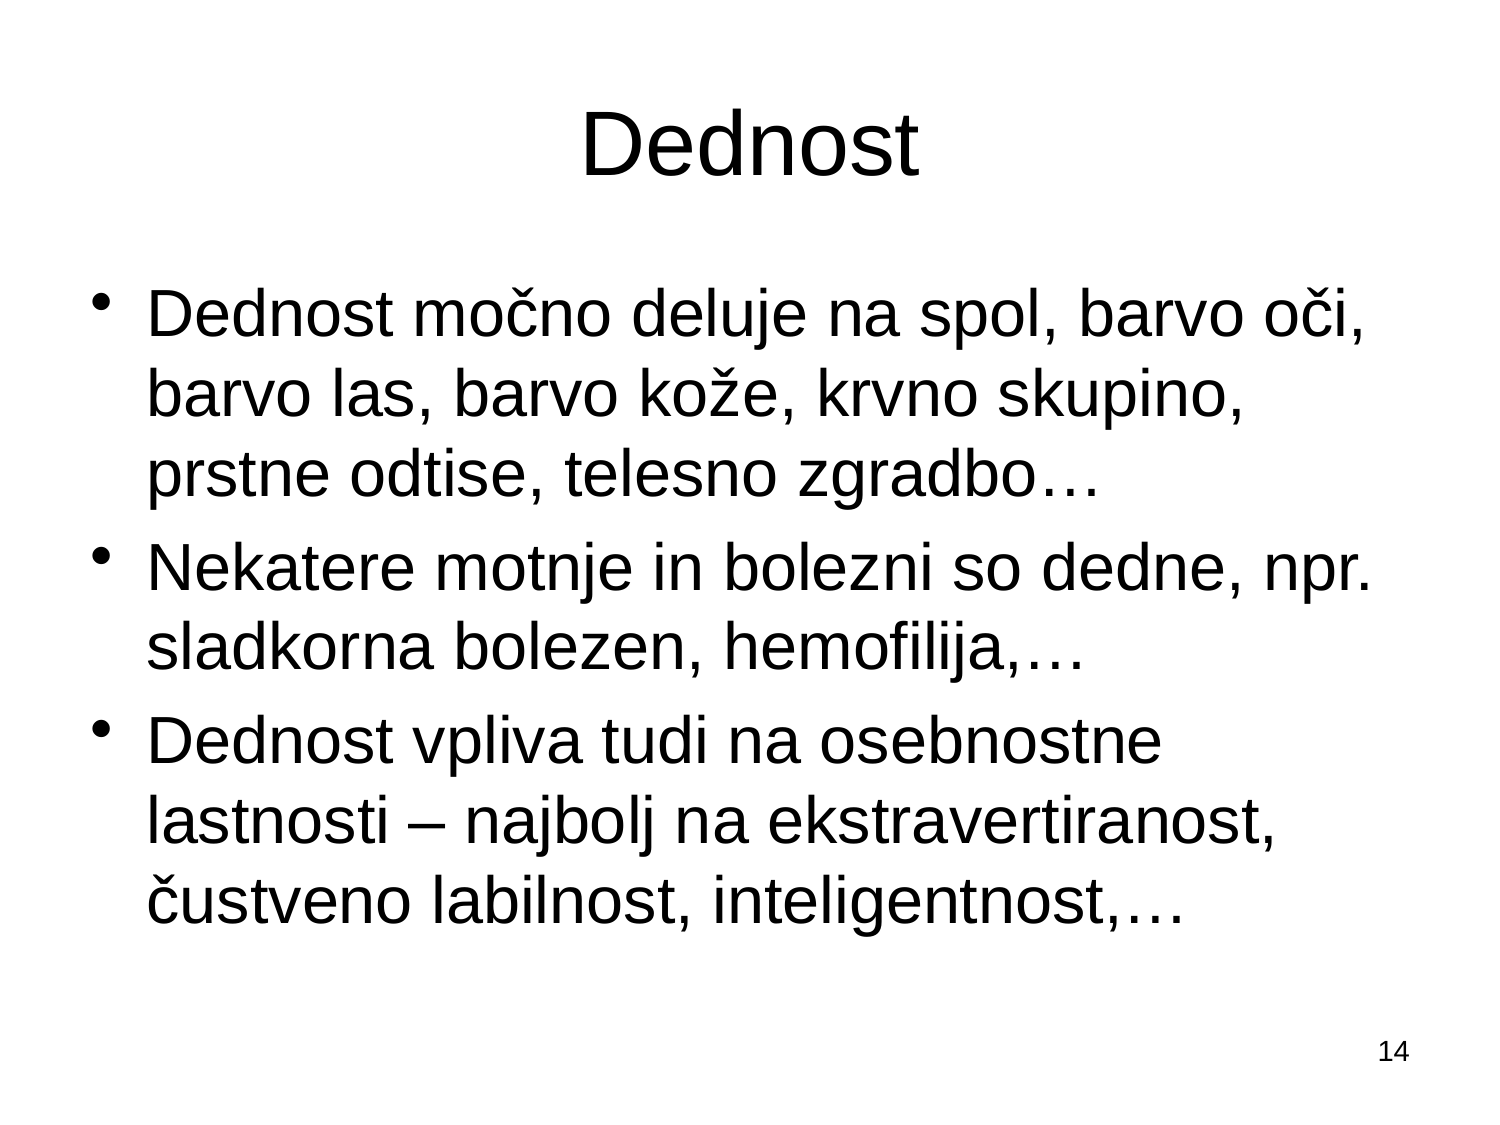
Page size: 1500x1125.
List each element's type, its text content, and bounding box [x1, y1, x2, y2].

list Dednost močno deluje na spol, barvo oči, barvo las, barvo kože, krvno skupino, prstne odtise, telesno zgradbo… Nekatere motnje in bolezni so dedne, npr. sladkorna bolezen, hemofilija,… Dednost vpliva tudi na osebnostne lastnosti – najbolj na ekstravertiranost, čustveno labilnost, inteligentnost,… [75, 262, 1425, 1005]
title Dednost [75, 45, 1425, 233]
slide_number <number> [1074, 1024, 1425, 1103]
